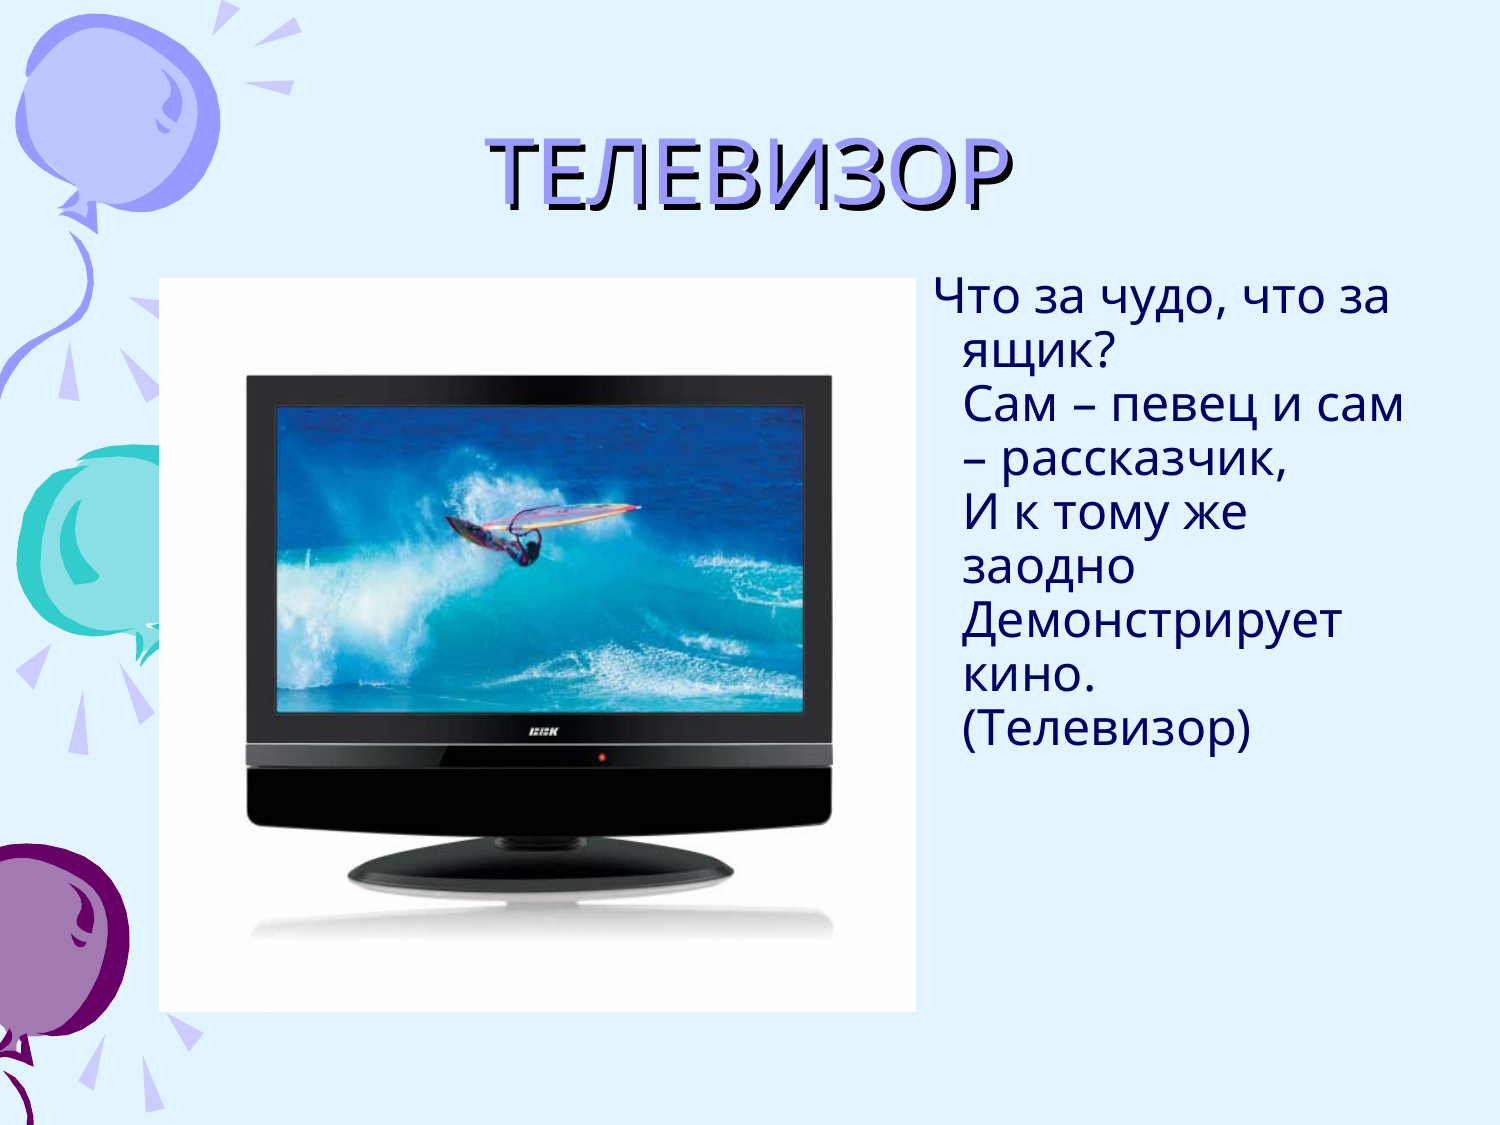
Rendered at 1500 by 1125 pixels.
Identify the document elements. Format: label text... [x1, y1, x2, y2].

list Что за чудо, что за ящик? Сам – певец и сам – рассказчик, И к тому же заодно Демонстрирует кино. (Телевизор) [891, 262, 1425, 994]
title ТЕЛЕВИЗОР [72, 16, 1426, 233]
picture [159, 278, 916, 1012]
